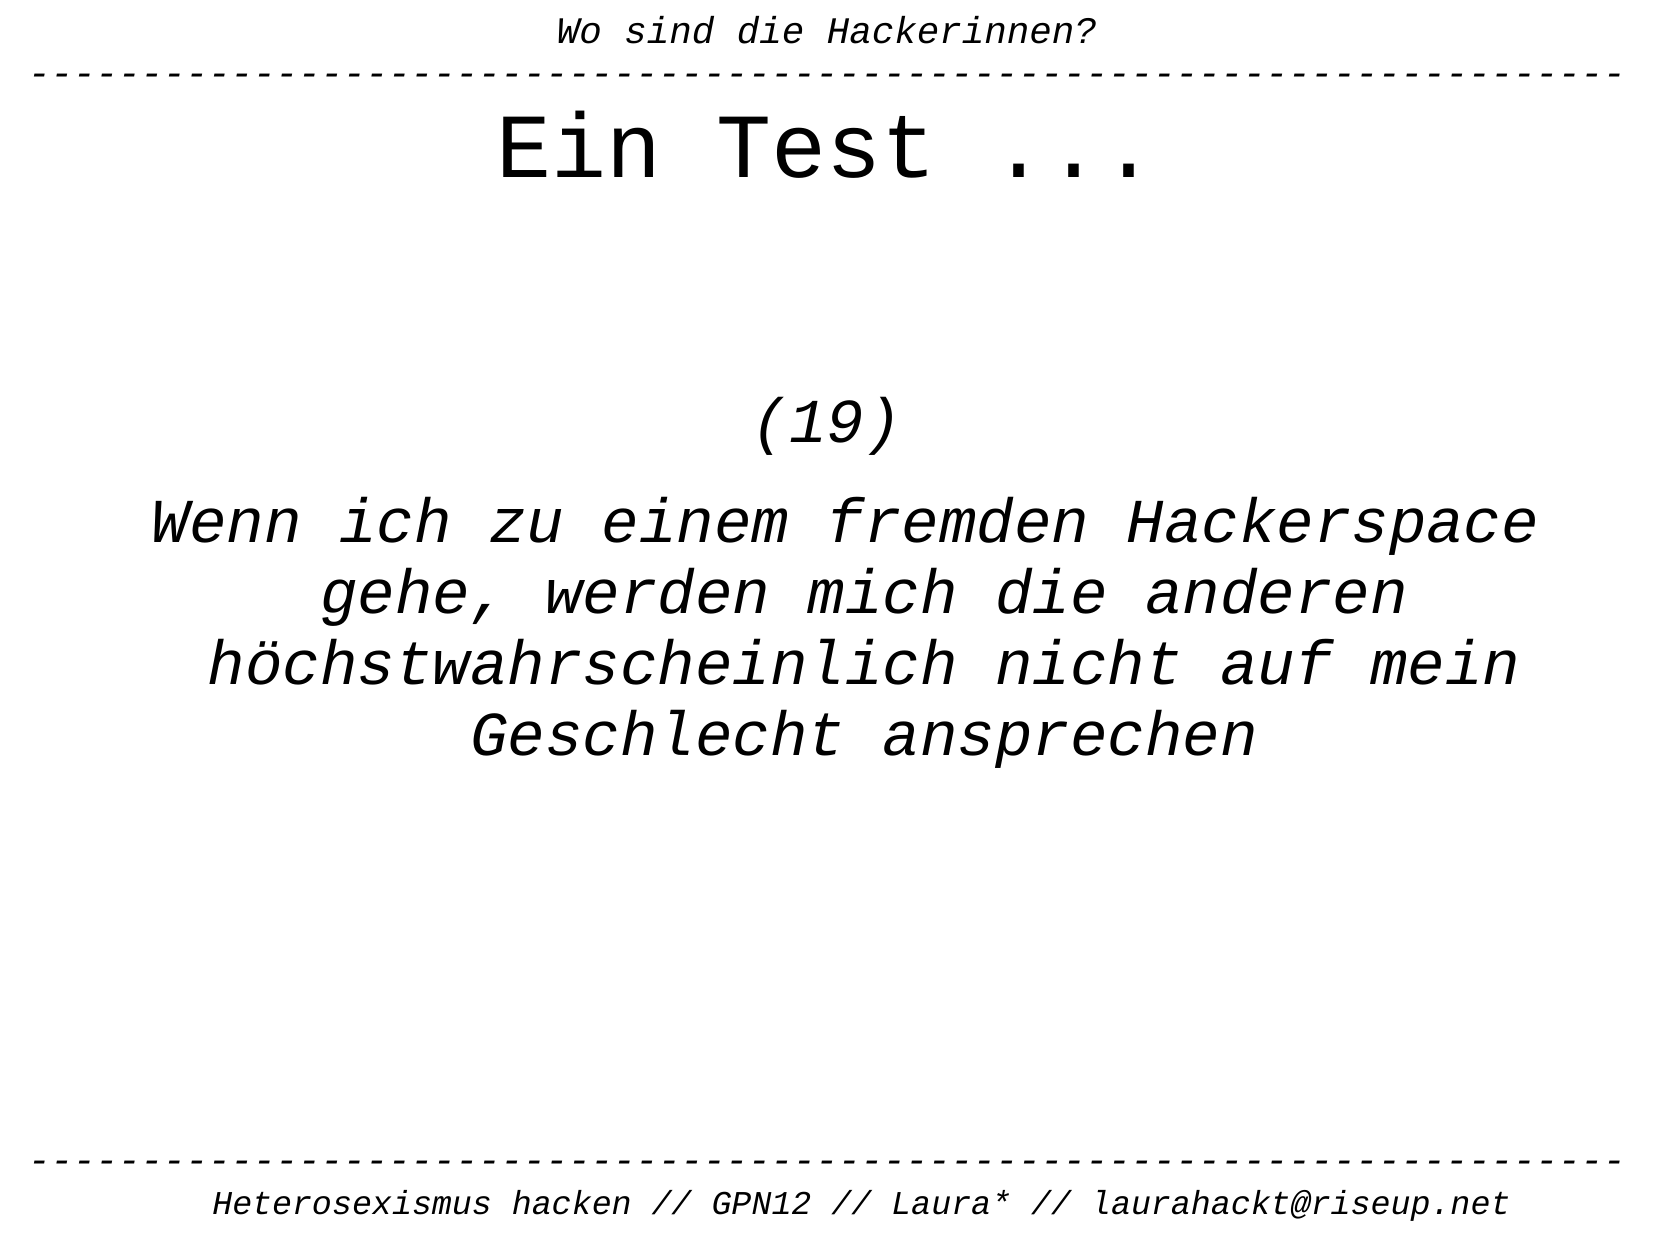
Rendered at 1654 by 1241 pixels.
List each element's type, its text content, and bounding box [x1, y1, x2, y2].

title Wo sind die Hackerinnen? ----------------------------------------------------------------------- [0, 12, 1654, 98]
title Ein Test ... [82, 98, 1571, 257]
list Heterosexismus hacken // GPN12 // Laura* // laurahackt@riseup.net [0, 1186, 1654, 1241]
list (19) Wenn ich zu einem fremden Hackerspace gehe, werden mich die anderen höchstwahrscheinlich nicht auf mein Geschlecht ansprechen [82, 290, 1571, 1098]
title ----------------------------------------------------------------------- [0, 1098, 1654, 1184]
